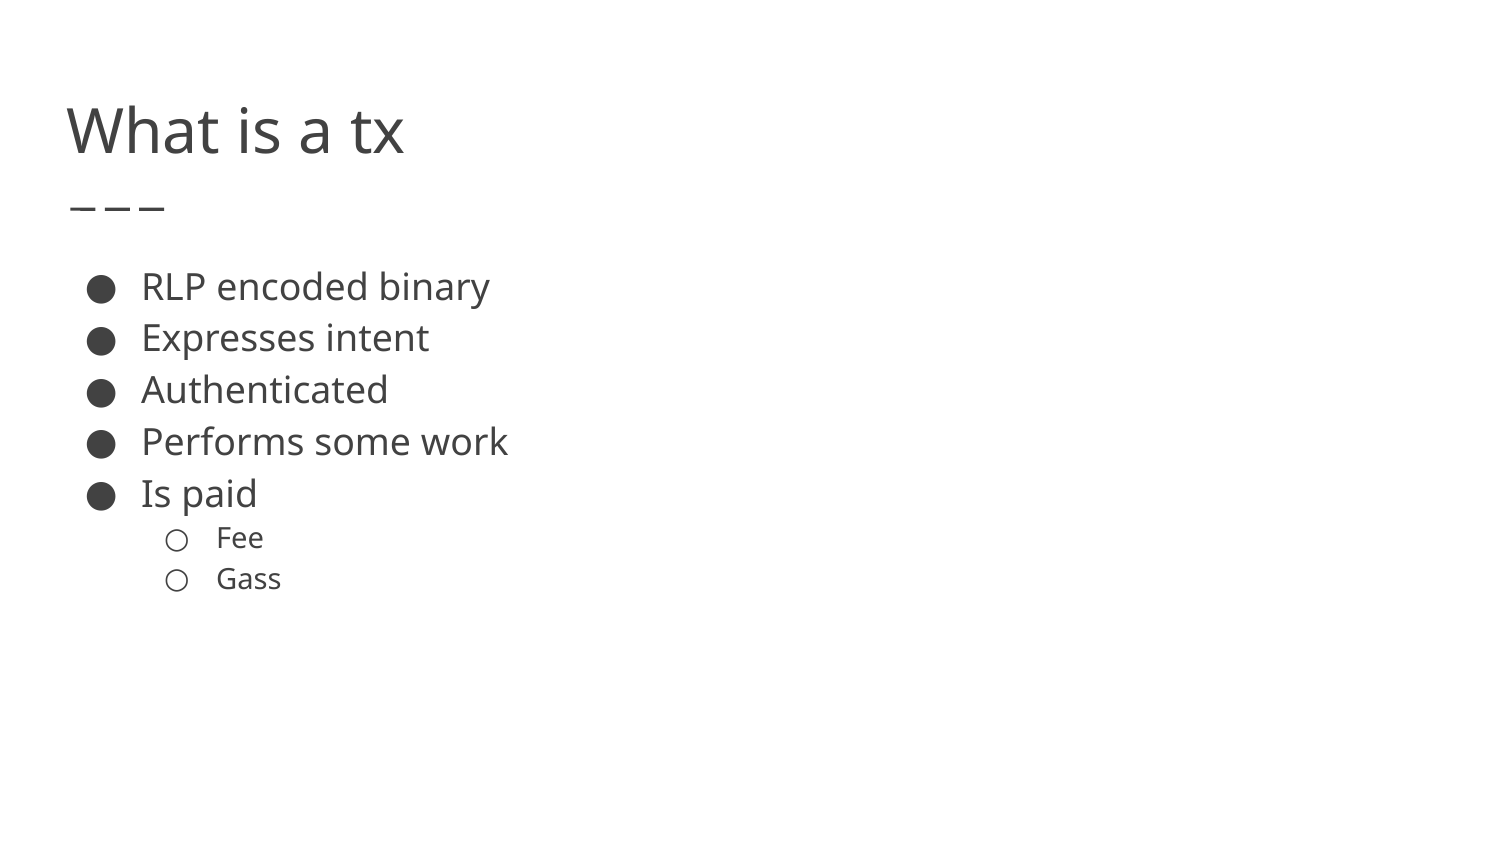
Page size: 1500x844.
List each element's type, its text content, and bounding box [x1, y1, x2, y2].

title What is a tx [51, 61, 1449, 182]
list RLP encoded binary Expresses intent Authenticated Performs some work Is paid Fee Gass [51, 240, 1449, 750]
